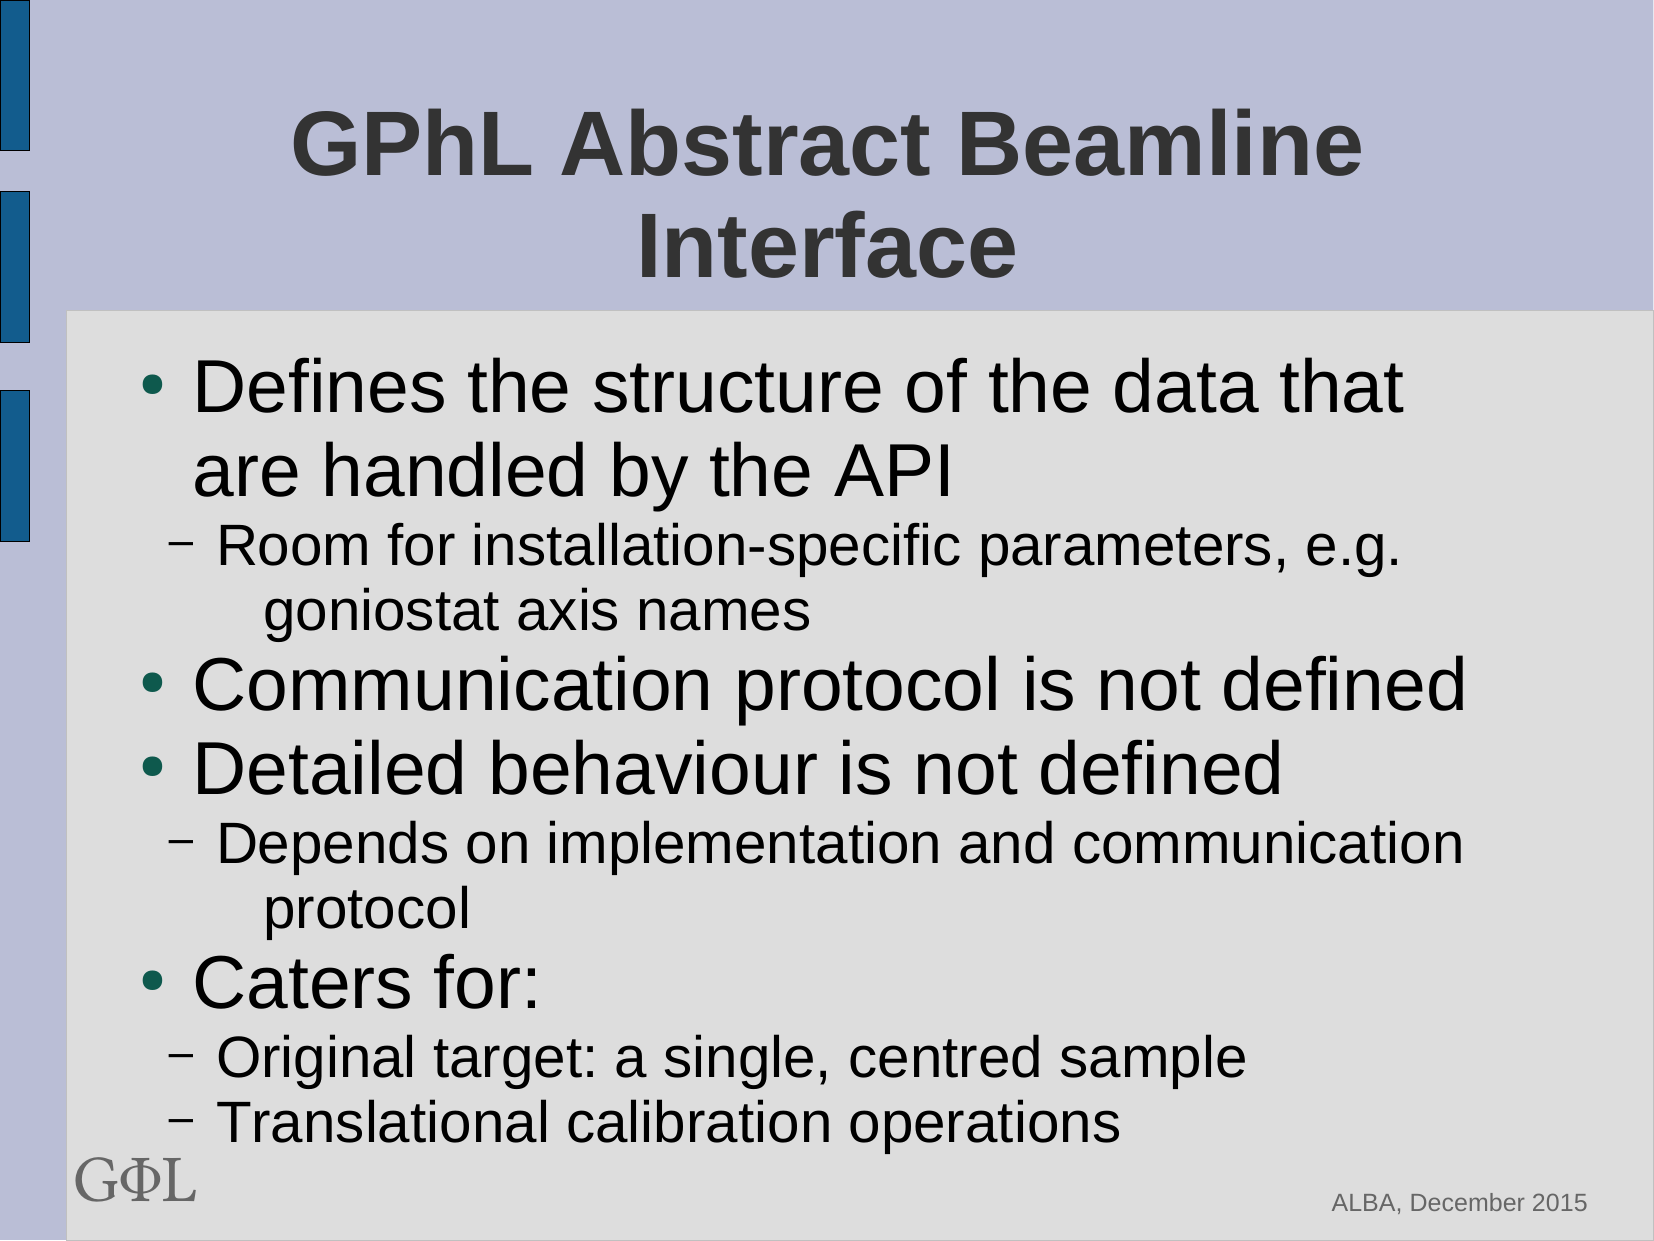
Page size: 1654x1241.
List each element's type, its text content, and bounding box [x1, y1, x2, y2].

list Defines the structure of the data that are handled by the API Room for installation-specific parameters, e.g. goniostat axis names Communication protocol is not defined Detailed behaviour is not defined Depends on implementation and communication protocol Caters for: Original target: a single, centred sample Translational calibration operations [121, 344, 1534, 1174]
title GPhL Abstract Beamline Interface [121, 91, 1534, 299]
